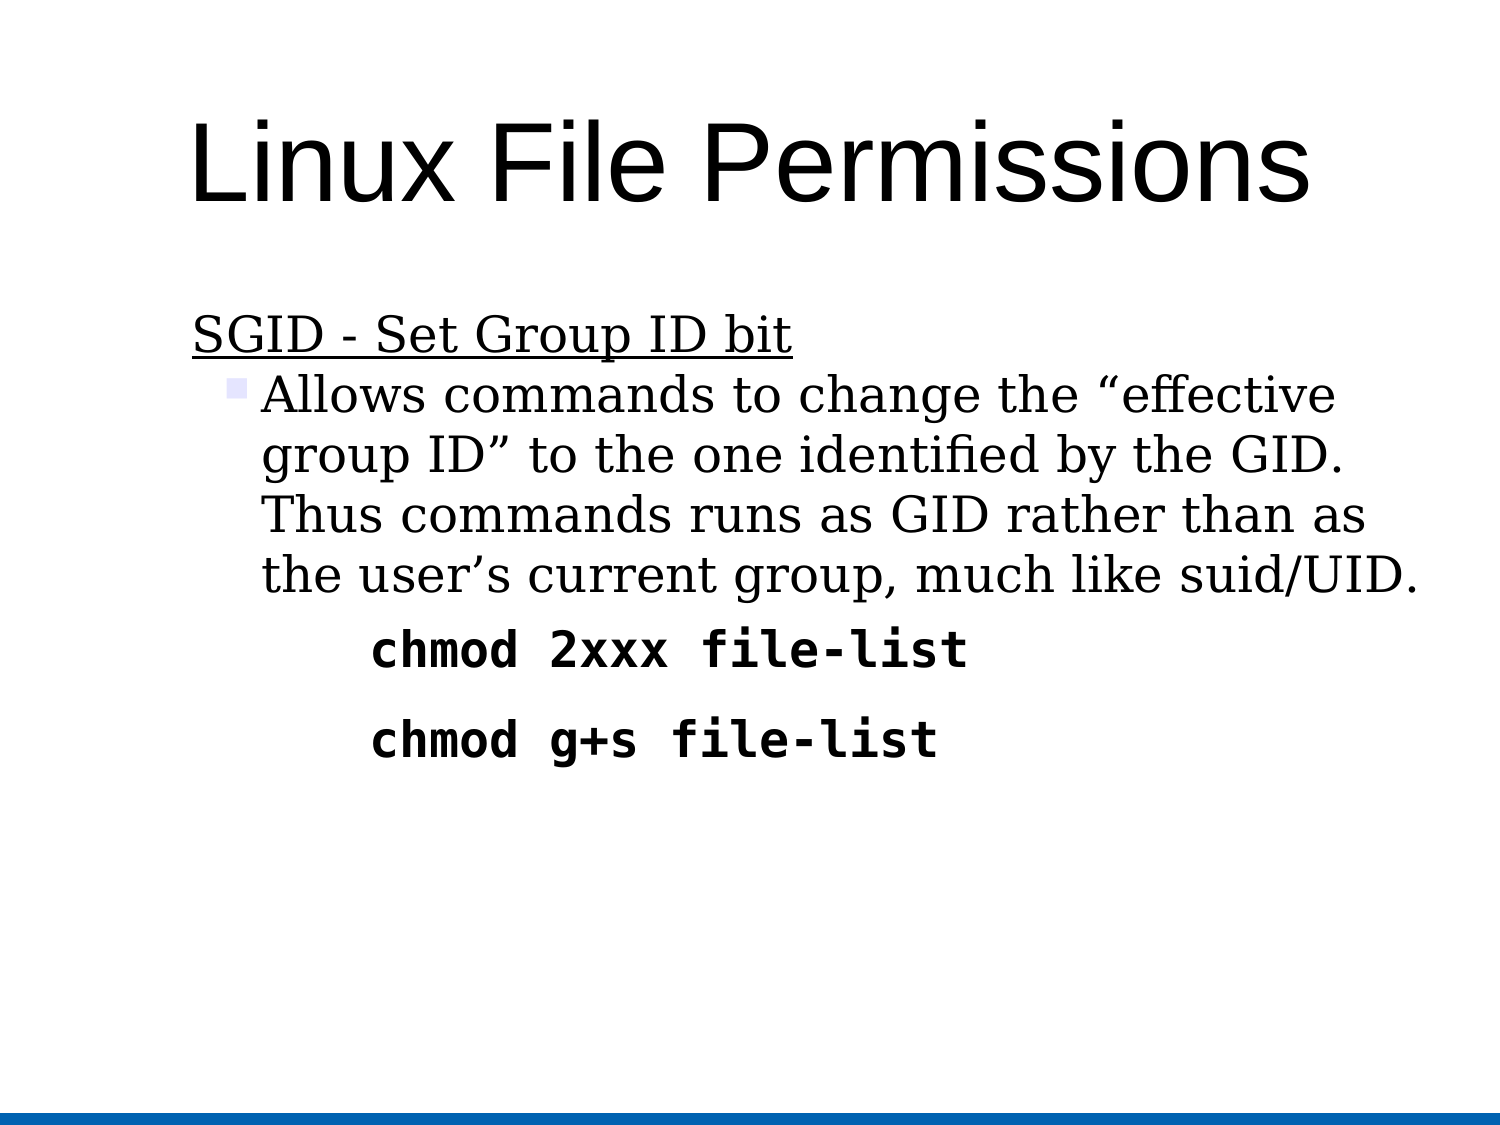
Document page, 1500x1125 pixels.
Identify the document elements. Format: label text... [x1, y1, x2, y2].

title Linux File Permissions [112, 62, 1388, 250]
list SGID - Set Group ID bit Allows commands to change the “effective group ID” to the one identified by the GID. Thus commands runs as GID rather than as the user’s current group, much like suid/UID. chmod 2xxx file-list chmod g+s file-list [59, 295, 1477, 877]
